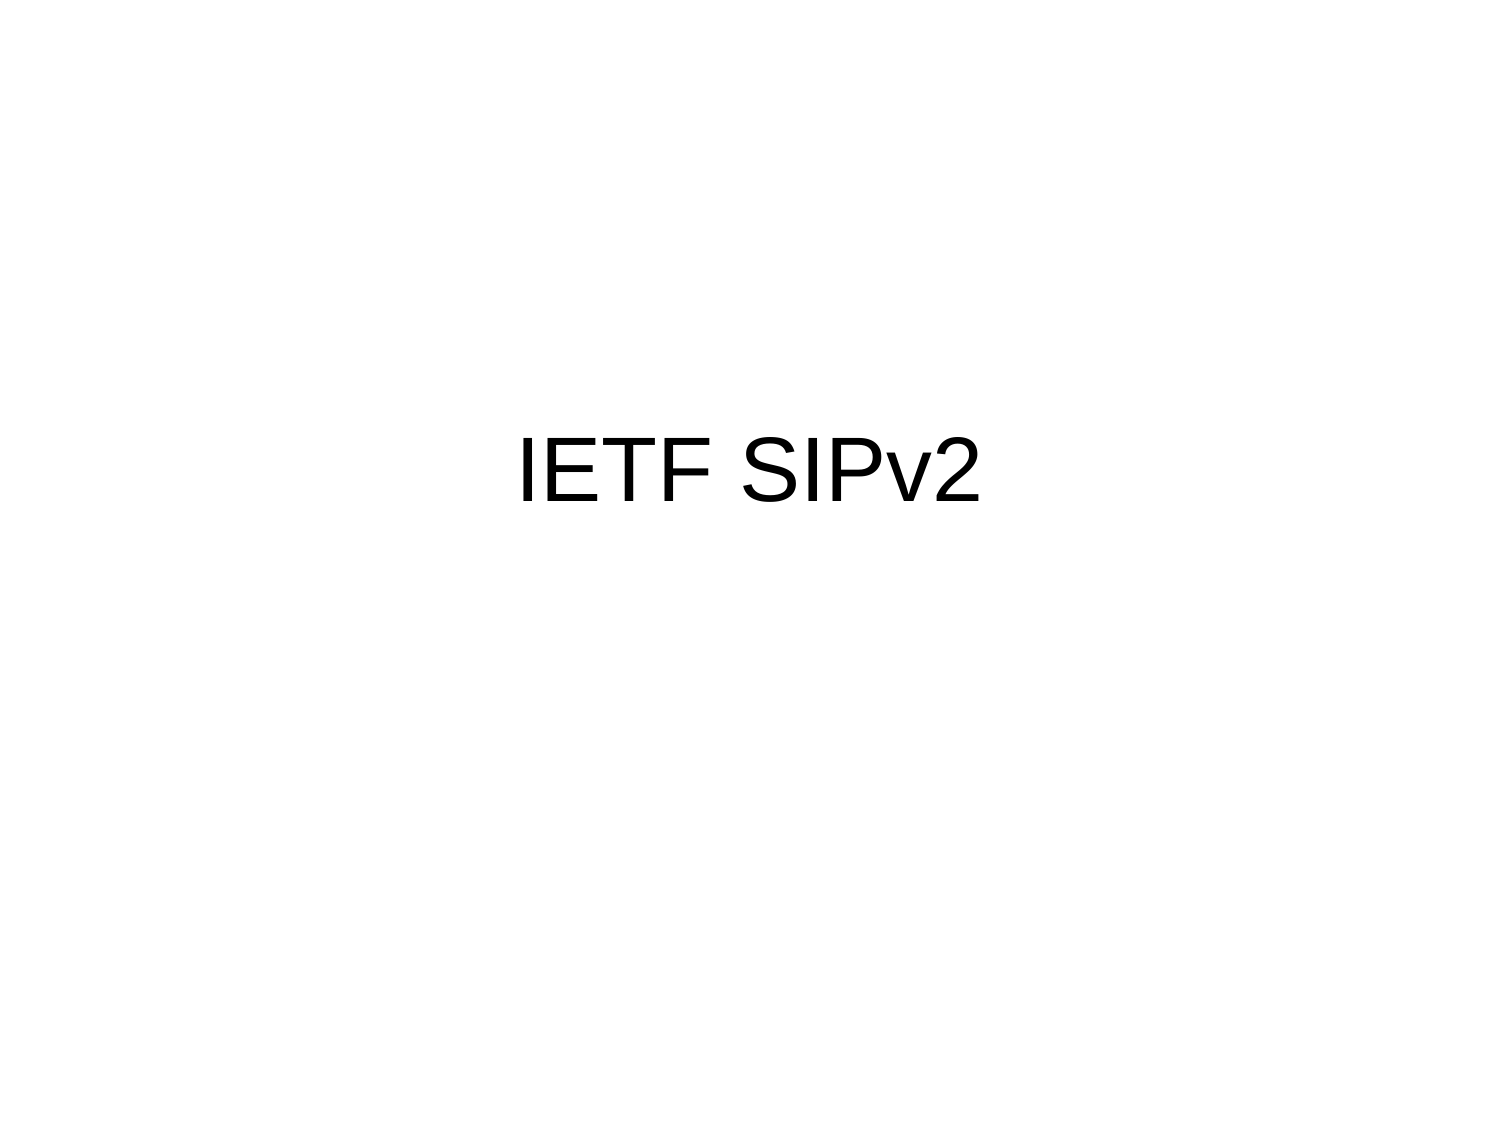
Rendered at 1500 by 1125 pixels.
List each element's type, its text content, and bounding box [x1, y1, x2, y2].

title IETF SIPv2 [112, 349, 1388, 591]
